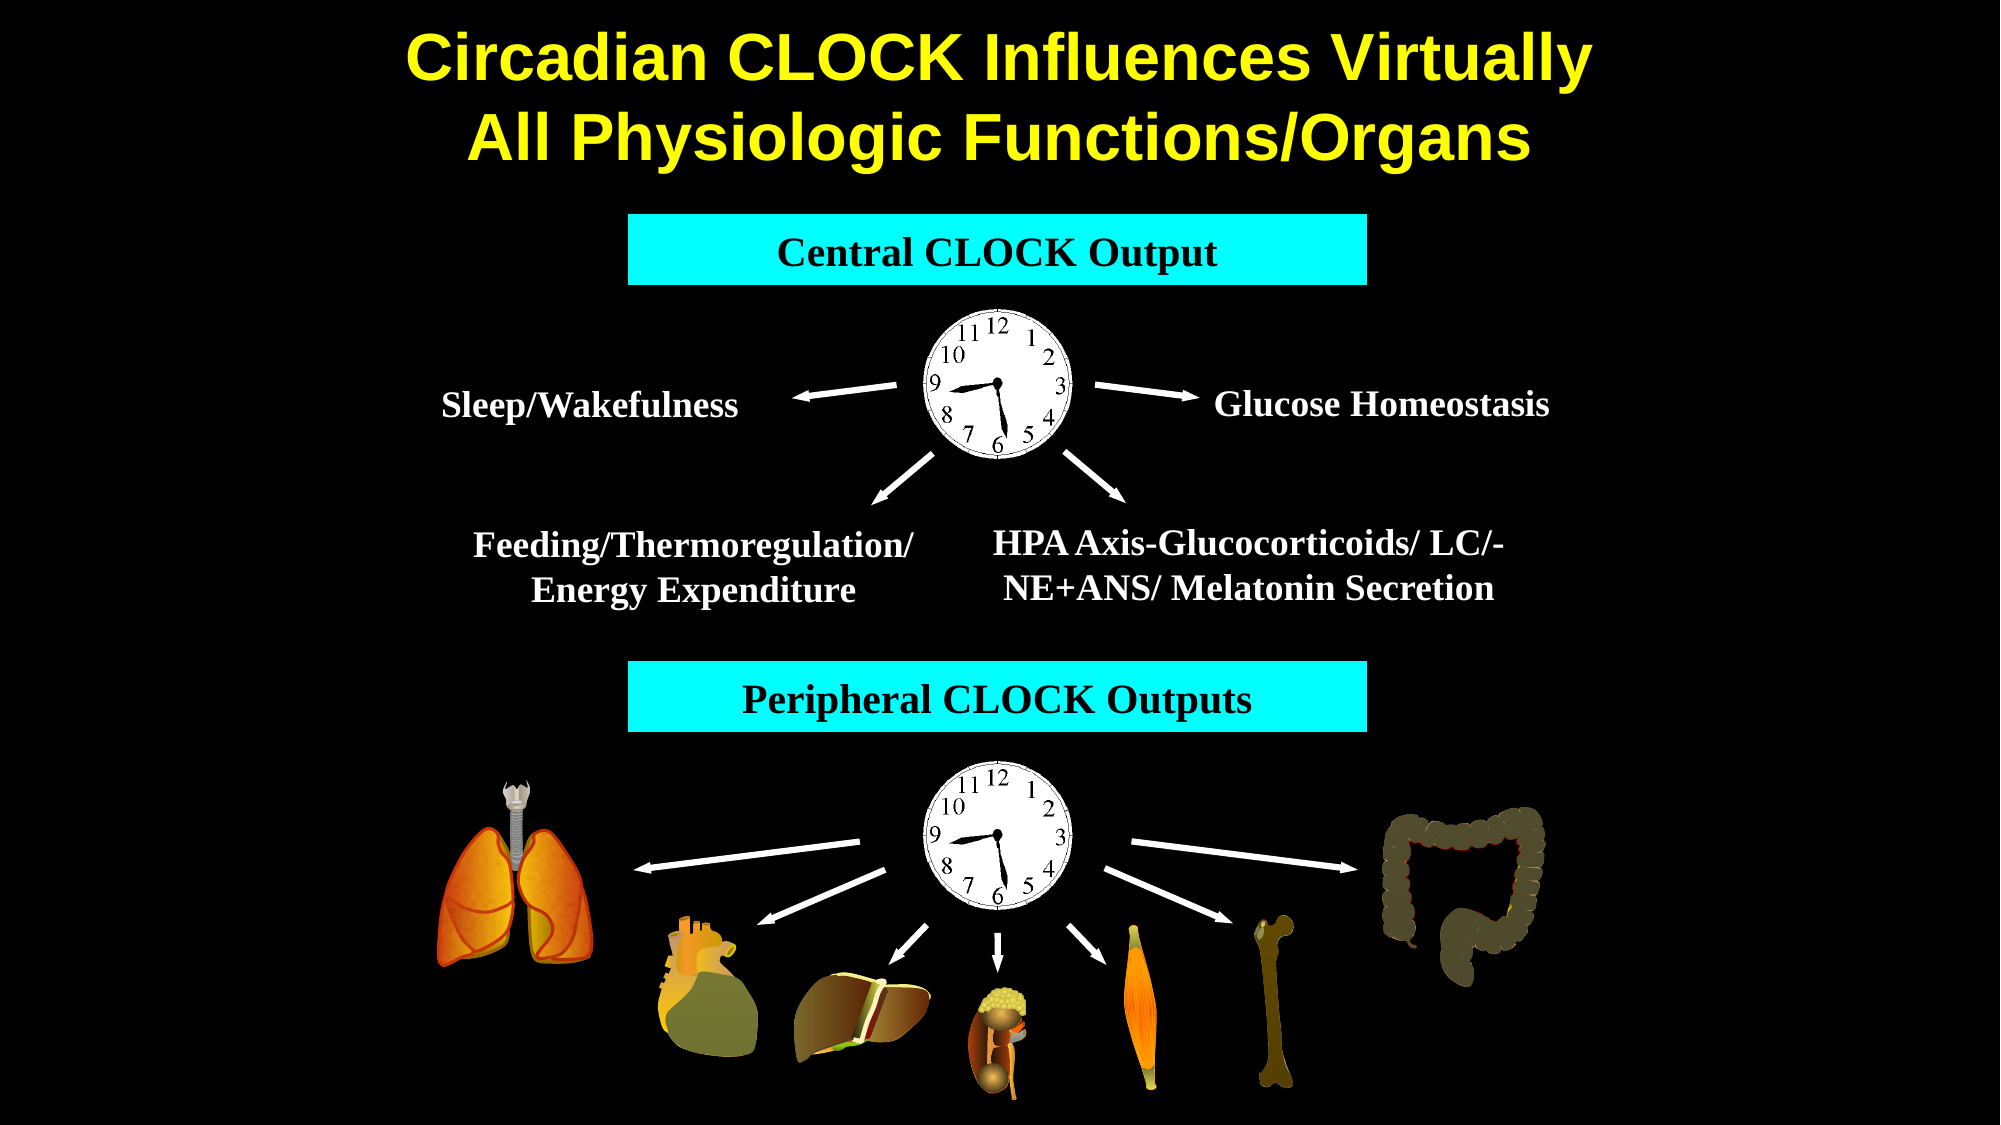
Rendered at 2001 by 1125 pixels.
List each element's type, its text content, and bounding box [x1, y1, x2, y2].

text_box [1254, 915, 1294, 1089]
picture [922, 308, 1073, 460]
text_box [794, 975, 879, 1064]
text_box [1124, 925, 1157, 1090]
text_box Feeding/Thermoregulation/ Energy Expenditure [455, 512, 933, 619]
text_box [968, 987, 1027, 1100]
text_box [863, 985, 930, 1044]
picture [922, 760, 1073, 911]
text_box Central CLOCK Output [627, 214, 1368, 286]
text_box [1381, 806, 1546, 987]
text_box Glucose Homeostasis [1198, 371, 1569, 432]
text_box [438, 780, 592, 966]
text_box HPA Axis-Glucocorticoids/ LC/-NE+ANS/ Melatonin Secretion [920, 510, 1578, 617]
title Circadian CLOCK Influences Virtually All Physiologic Functions/Organs [324, 0, 1675, 188]
text_box Sleep/Wakefulness [426, 372, 758, 433]
text_box [657, 916, 758, 1057]
text_box Peripheral CLOCK Outputs [627, 660, 1368, 733]
